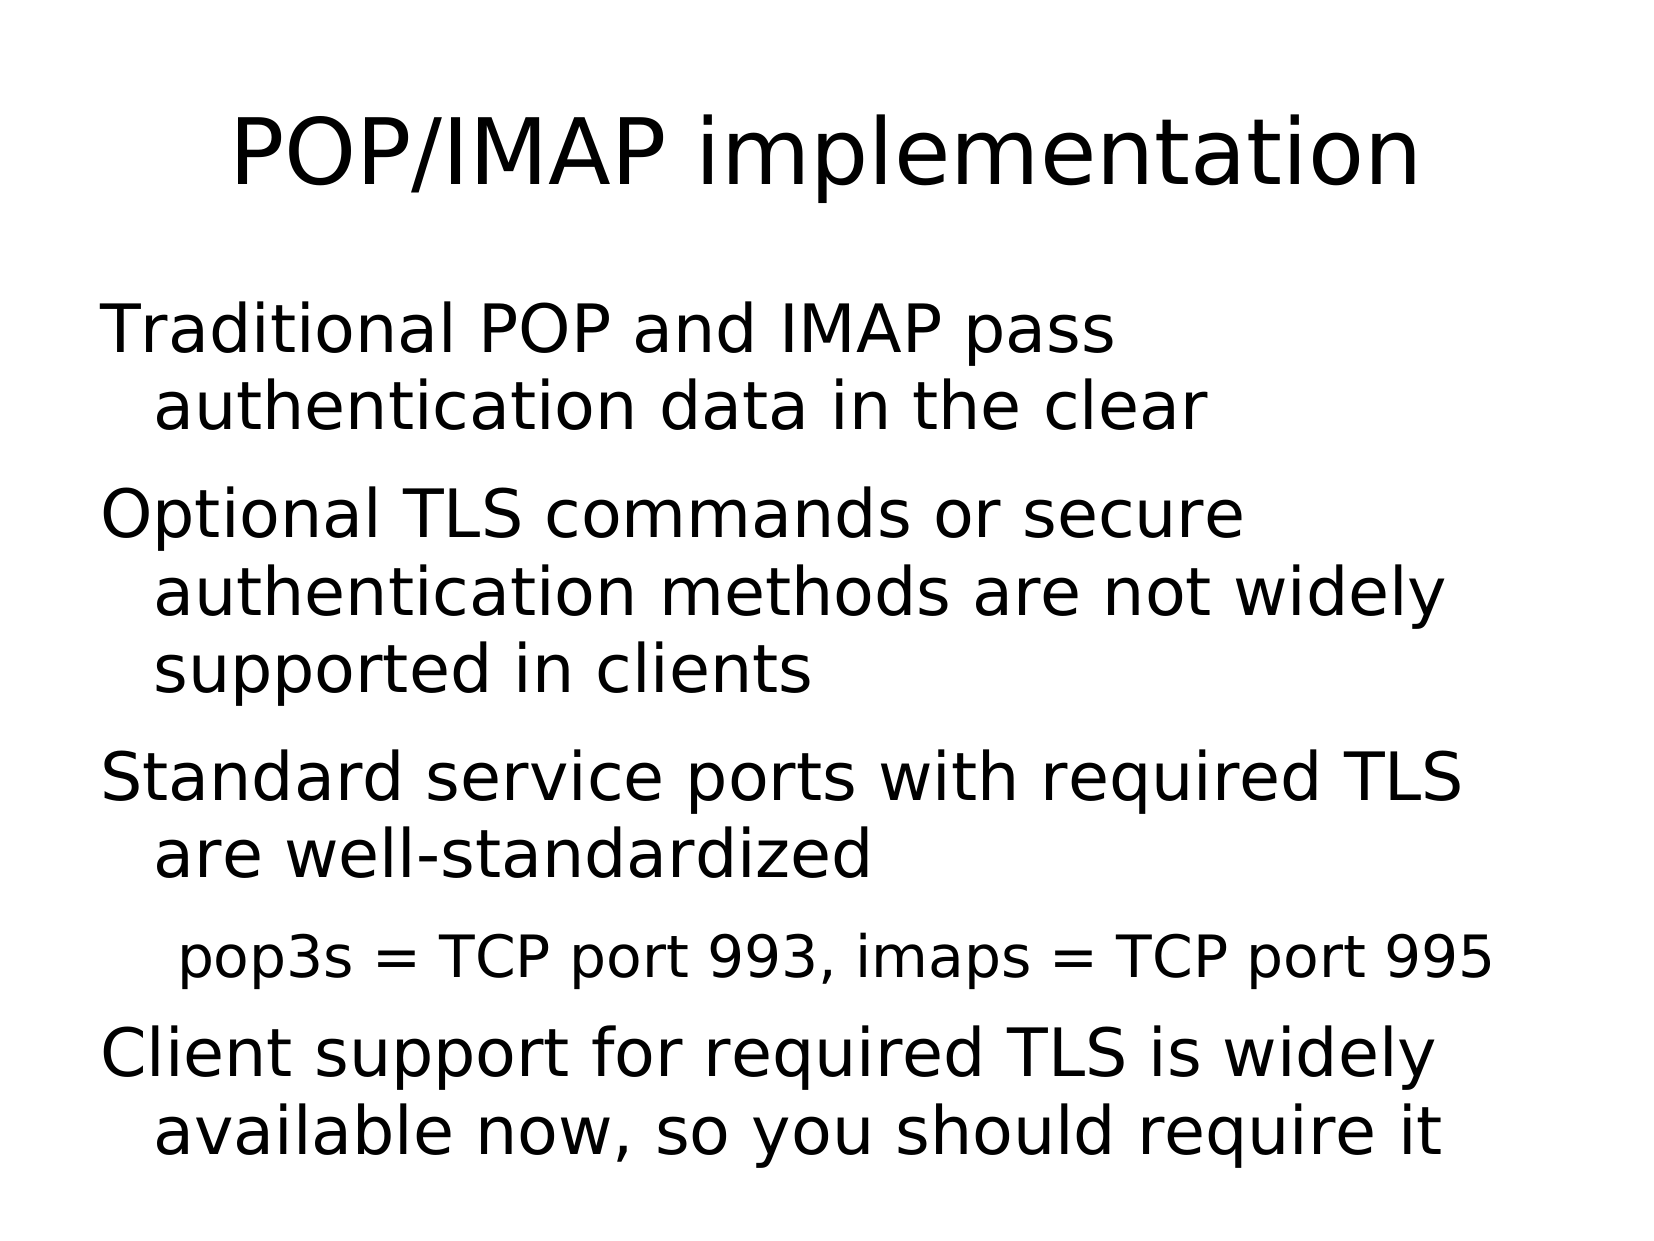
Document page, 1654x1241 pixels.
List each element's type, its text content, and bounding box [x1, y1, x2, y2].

title POP/IMAP implementation [82, 56, 1571, 250]
list Traditional POP and IMAP pass authentication data in the clear Optional TLS commands or secure authentication methods are not widely supported in clients Standard service ports with required TLS are well-standardized pop3s = TCP port 993, imaps = TCP port 995 Client support for required TLS is widely available now, so you should require it [82, 290, 1571, 1171]
